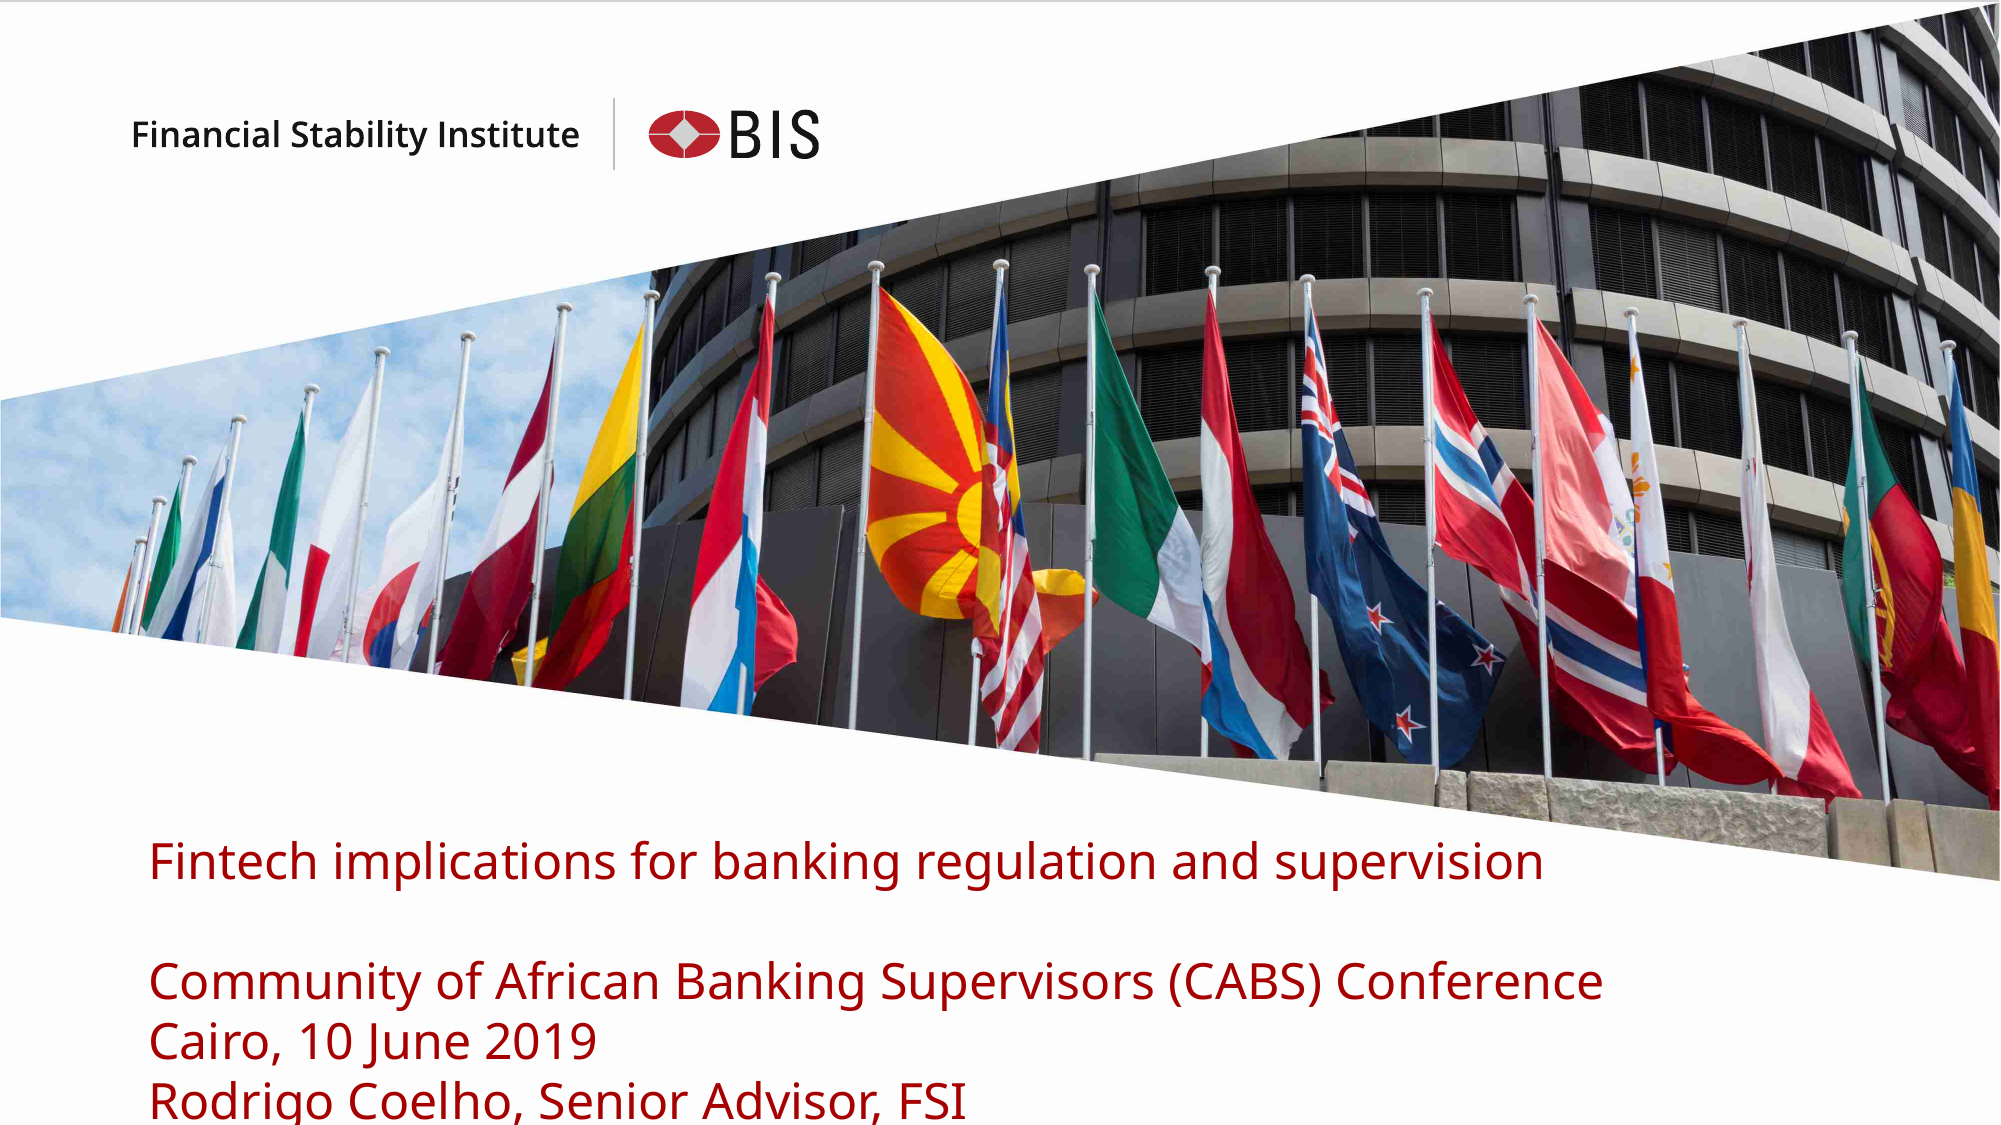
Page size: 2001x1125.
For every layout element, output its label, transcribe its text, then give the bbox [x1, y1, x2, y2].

subtitle Community of African Banking Supervisors (CABS) Conference Cairo, 10 June 2019 Rodrigo Coelho, Senior Advisor, FSI [133, 941, 1910, 1049]
picture [281, 1095, 296, 1116]
title Fintech implications for banking regulation and supervision [133, 822, 1768, 941]
picture [0, 2, 2000, 1125]
